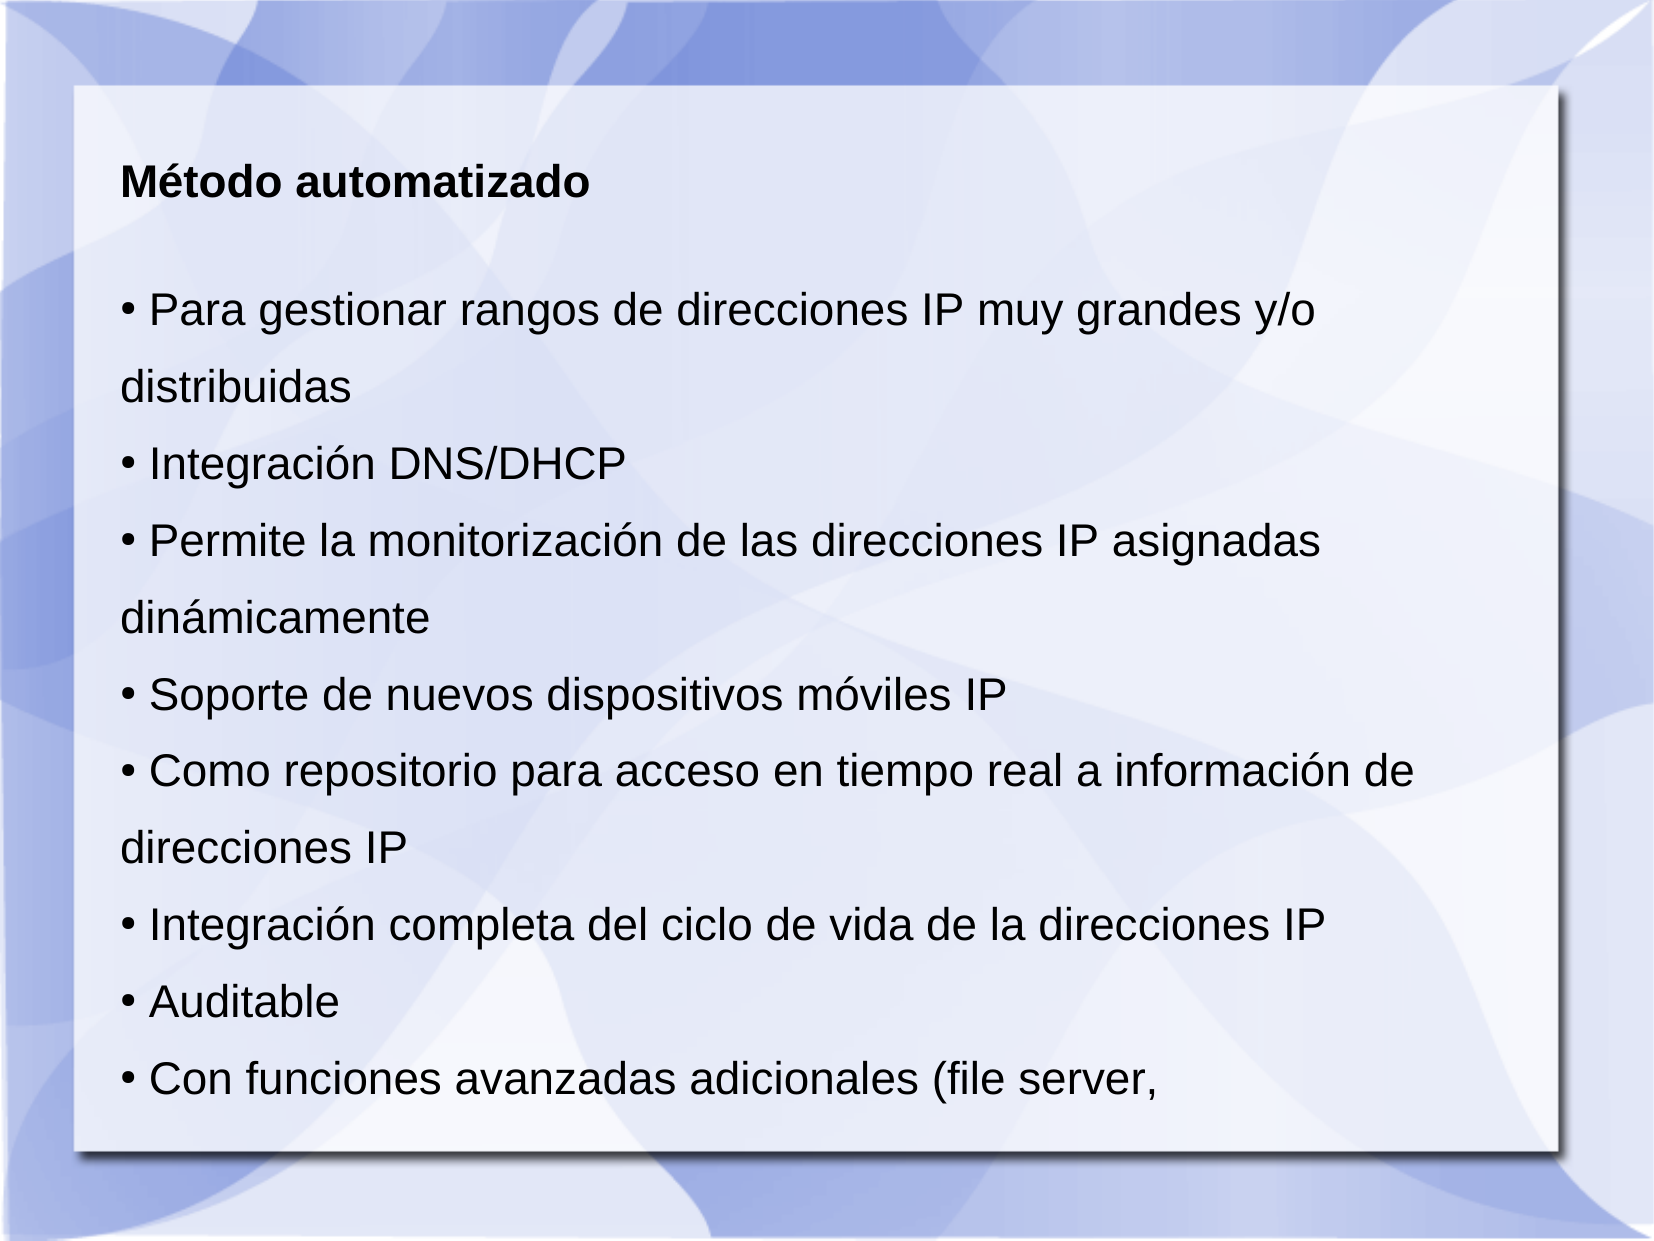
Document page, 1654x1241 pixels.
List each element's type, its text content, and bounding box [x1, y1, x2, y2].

picture [0, 0, 1654, 1241]
text_box Método automatizado Para gestionar rangos de direcciones IP muy grandes y/o distribuidas Integración DNS/DHCP Permite la monitorización de las direcciones IP asignadas dinámicamente Soporte de nuevos dispositivos móviles IP Como repositorio para acceso en tiempo real a información de direcciones IP Integración completa del ciclo de vida de la direcciones IP Auditable Con funciones avanzadas adicionales (file server, [120, 136, 1538, 1176]
